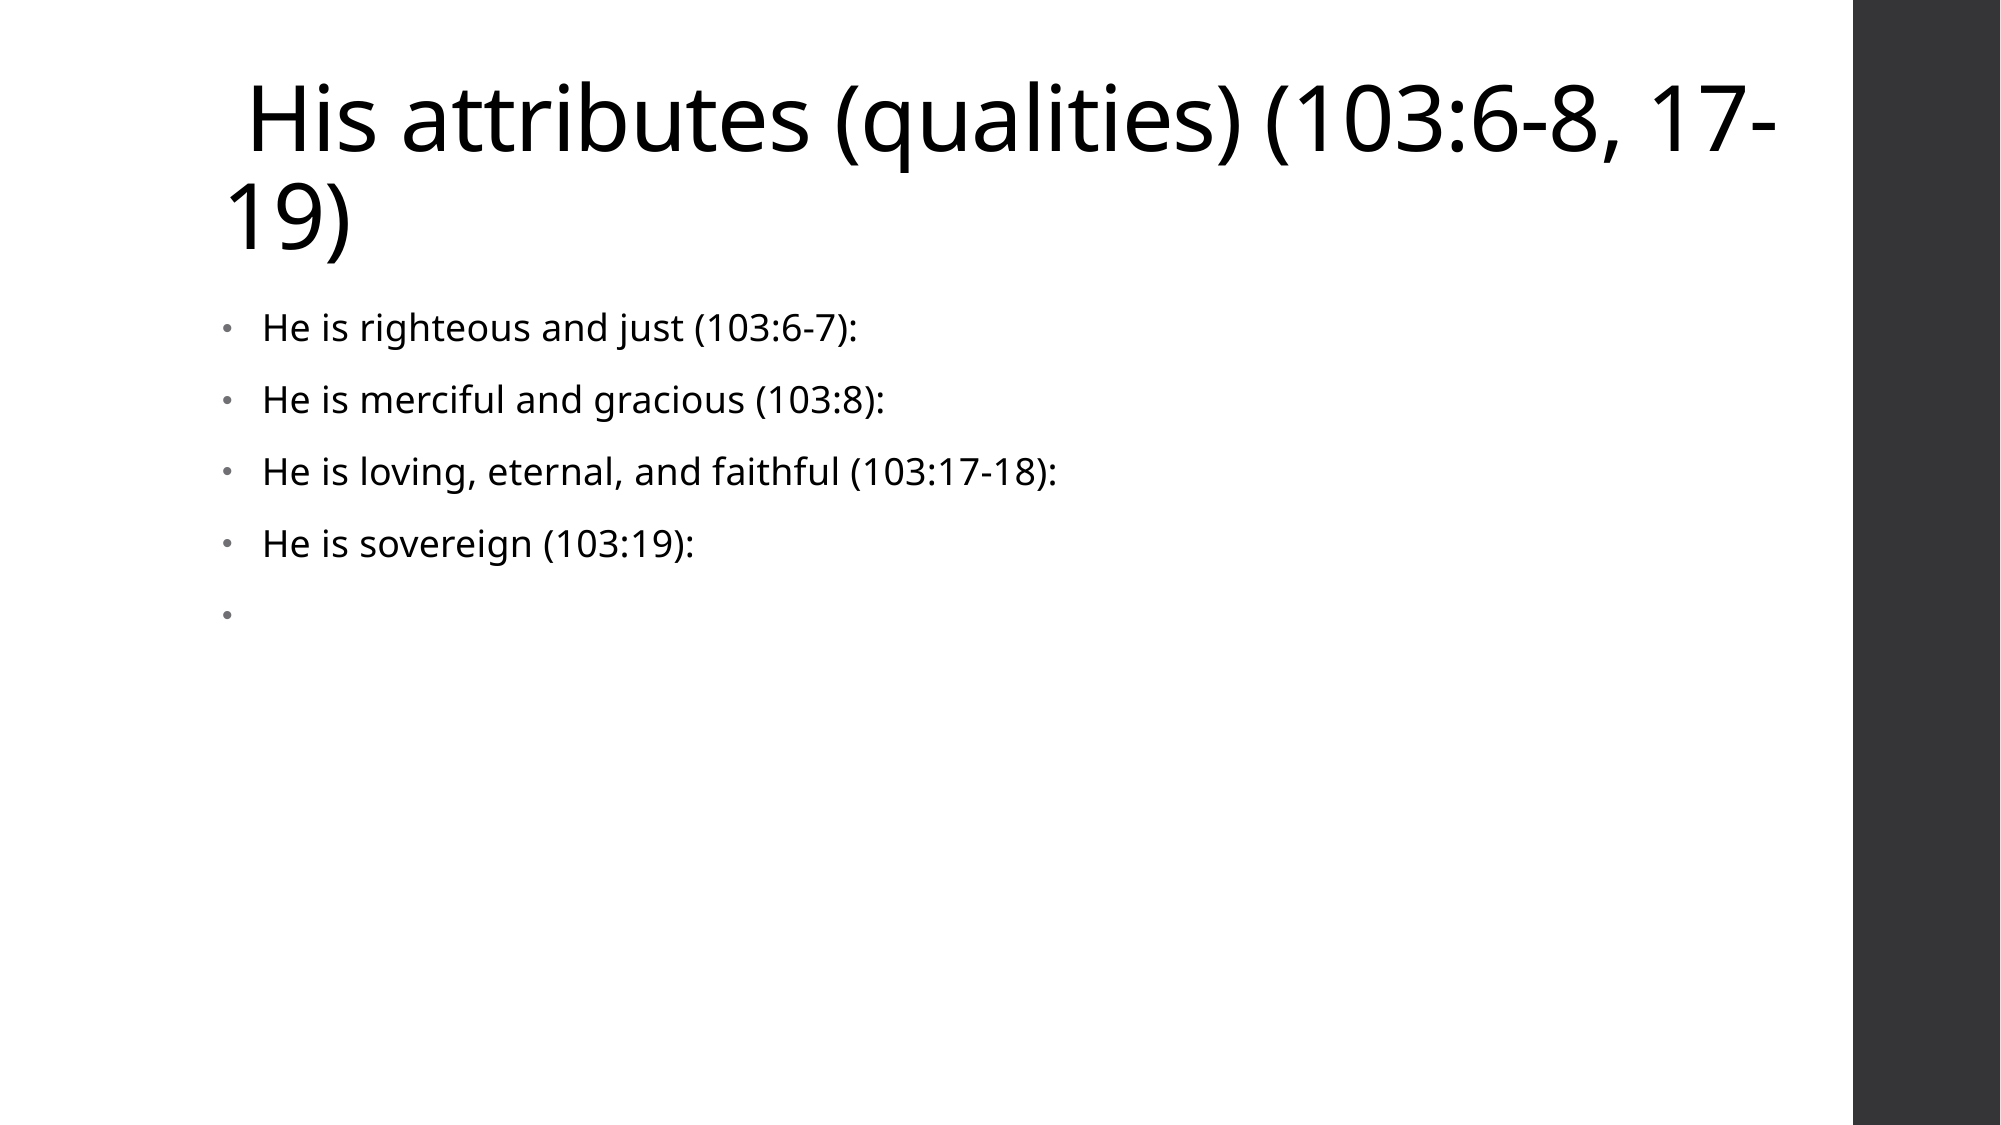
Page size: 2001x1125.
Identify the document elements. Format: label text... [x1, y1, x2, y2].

list He is righteous and just (103:6-7): He is merciful and gracious (103:8): He is loving, eternal, and faithful (103:17-18): He is sovereign (103:19): [206, 299, 1617, 1014]
title His attributes (qualities) (103:6-8, 17-19) [206, 60, 1797, 278]
